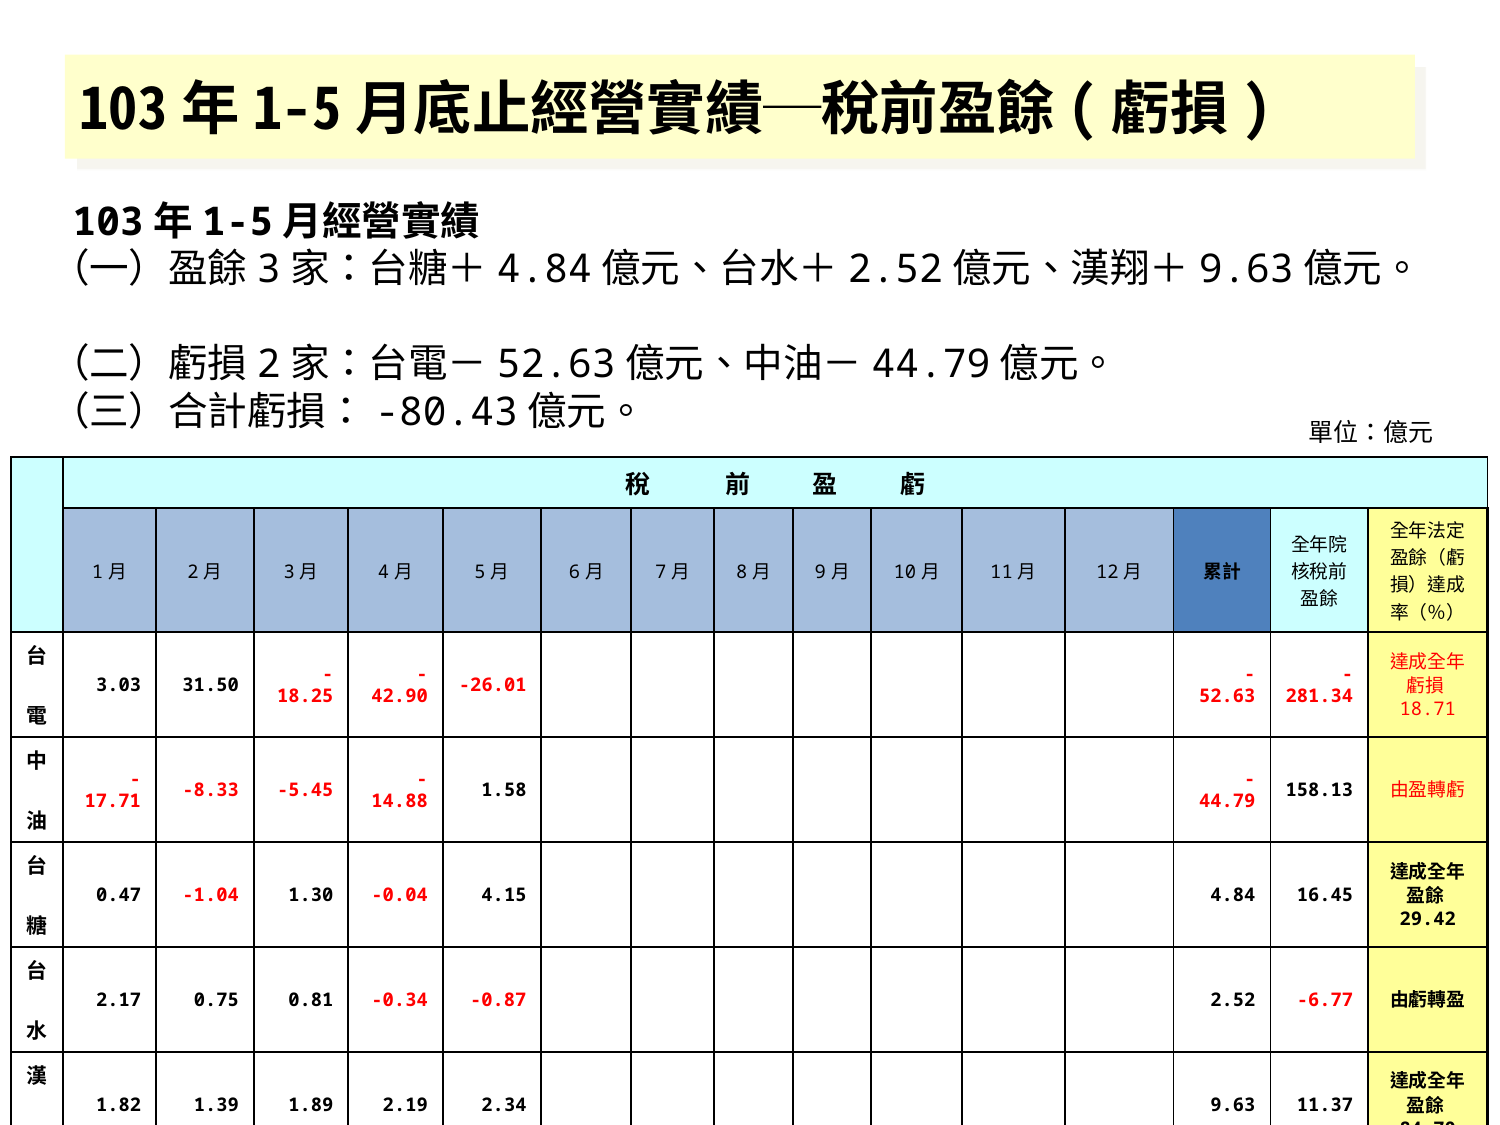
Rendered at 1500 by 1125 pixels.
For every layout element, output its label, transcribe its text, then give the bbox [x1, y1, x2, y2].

table_cell [794, 633, 870, 736]
table_cell 2.19 [349, 1053, 442, 1125]
table_cell 台 水 [12, 948, 62, 1051]
table_cell [1066, 738, 1173, 841]
table_cell -42.90 [349, 633, 442, 736]
table_cell 由虧轉盈 [1369, 948, 1486, 1051]
table_cell [963, 1053, 1064, 1125]
table_cell 3月 [255, 509, 347, 631]
table_cell 1.39 [157, 1053, 253, 1125]
table_cell 1.82 [64, 1053, 155, 1125]
table_cell [872, 843, 961, 946]
table_cell [1066, 843, 1173, 946]
table_cell [1066, 1053, 1173, 1125]
table_cell 全年法定盈餘（虧損）達成率（％） [1369, 509, 1486, 631]
table_cell 1月 [64, 509, 155, 631]
title 103年1-5月底止經營實績─稅前盈餘(虧損) [64, 54, 1415, 159]
table_cell -6.77 [1271, 948, 1367, 1051]
table_cell [542, 948, 630, 1051]
table_cell 10月 [872, 509, 961, 631]
table_cell 2.17 [64, 948, 155, 1051]
table_cell -0.87 [444, 948, 540, 1051]
table_cell [632, 633, 713, 736]
table_cell 0.75 [157, 948, 253, 1051]
table_header [12, 458, 62, 631]
table_cell [963, 843, 1064, 946]
table_cell -281.34 [1271, 633, 1367, 736]
table_cell 12月 [1066, 509, 1173, 631]
table_cell 漢 翔 [12, 1053, 62, 1125]
table_cell [715, 948, 792, 1051]
table_cell [872, 738, 961, 841]
text_box 103年1-5月經營實績 （一）盈餘3家：台糖＋4.84億元、台水＋2.52億元、漢翔＋9.63億元。 （二）虧損2家：台電－52.63億元、中油－44.79億元。 （三）合計虧損：-80.43億元。 [35, 188, 1500, 441]
table_cell 6月 [542, 509, 630, 631]
table_cell -8.33 [157, 738, 253, 841]
table_cell 11.37 [1271, 1053, 1367, 1125]
table_cell 台 電 [12, 633, 62, 736]
table_cell 全年院核稅前盈餘 [1271, 509, 1367, 631]
table_cell 31.50 [157, 633, 253, 736]
table_cell 中 油 [12, 738, 62, 841]
table_cell 0.81 [255, 948, 347, 1051]
table_cell -44.79 [1174, 738, 1270, 841]
table_cell 4.84 [1174, 843, 1270, 946]
table_cell [715, 633, 792, 736]
slide_number <編號> [1489, 1084, 1500, 1124]
table_cell 0.47 [64, 843, 155, 946]
table_cell 1.89 [255, 1053, 347, 1125]
table_cell [963, 633, 1064, 736]
table_cell 1.30 [255, 843, 347, 946]
table_cell 9.63 [1174, 1053, 1270, 1125]
table_cell [794, 948, 870, 1051]
table_cell [632, 843, 713, 946]
table_cell [1066, 948, 1173, 1051]
table_cell 由盈轉虧 [1369, 738, 1486, 841]
table_cell [1066, 633, 1173, 736]
table_cell 8月 [715, 509, 792, 631]
table_cell -14.88 [349, 738, 442, 841]
text_box 單位：億元 [1293, 408, 1471, 454]
table_cell 9月 [794, 509, 870, 631]
table_cell [632, 738, 713, 841]
table_cell [542, 633, 630, 736]
table_cell -18.25 [255, 633, 347, 736]
table_cell -1.04 [157, 843, 253, 946]
table_cell [872, 948, 961, 1051]
table_cell [794, 738, 870, 841]
table_cell [794, 1053, 870, 1125]
table_cell 達成全年盈餘29.42 [1369, 843, 1486, 946]
table_cell [542, 843, 630, 946]
table_cell 158.13 [1271, 738, 1367, 841]
table_cell 5月 [444, 509, 540, 631]
table_cell -17.71 [64, 738, 155, 841]
table_cell 4.15 [444, 843, 540, 946]
table_cell [542, 1053, 630, 1125]
table_cell -26.01 [444, 633, 540, 736]
table_cell 7月 [632, 509, 713, 631]
table_cell [715, 738, 792, 841]
table_cell [963, 738, 1064, 841]
table_header 稅 前 盈 虧 [64, 458, 1487, 507]
table_cell 2.52 [1174, 948, 1270, 1051]
table_cell 11月 [963, 509, 1064, 631]
table_cell 4月 [349, 509, 442, 631]
table_cell [794, 843, 870, 946]
table_cell [872, 1053, 961, 1125]
table_cell -52.63 [1174, 633, 1270, 736]
table_cell -5.45 [255, 738, 347, 841]
table_cell [632, 948, 713, 1051]
table_cell 台 糖 [12, 843, 62, 946]
table_cell 達成全年盈餘84.70 [1369, 1053, 1486, 1125]
table_cell 達成全年虧損18.71 [1369, 633, 1486, 736]
table_cell [542, 738, 630, 841]
table_cell 2月 [157, 509, 253, 631]
table_cell 3.03 [64, 633, 155, 736]
table_cell -0.34 [349, 948, 442, 1051]
table_cell [872, 633, 961, 736]
table_cell [715, 843, 792, 946]
table_cell 累計 [1174, 509, 1270, 631]
table_cell 1.58 [444, 738, 540, 841]
table_cell [963, 948, 1064, 1051]
table_cell [632, 1053, 713, 1125]
table_cell -0.04 [349, 843, 442, 946]
table_cell 16.45 [1271, 843, 1367, 946]
table_cell [715, 1053, 792, 1125]
table_cell 2.34 [444, 1053, 540, 1125]
